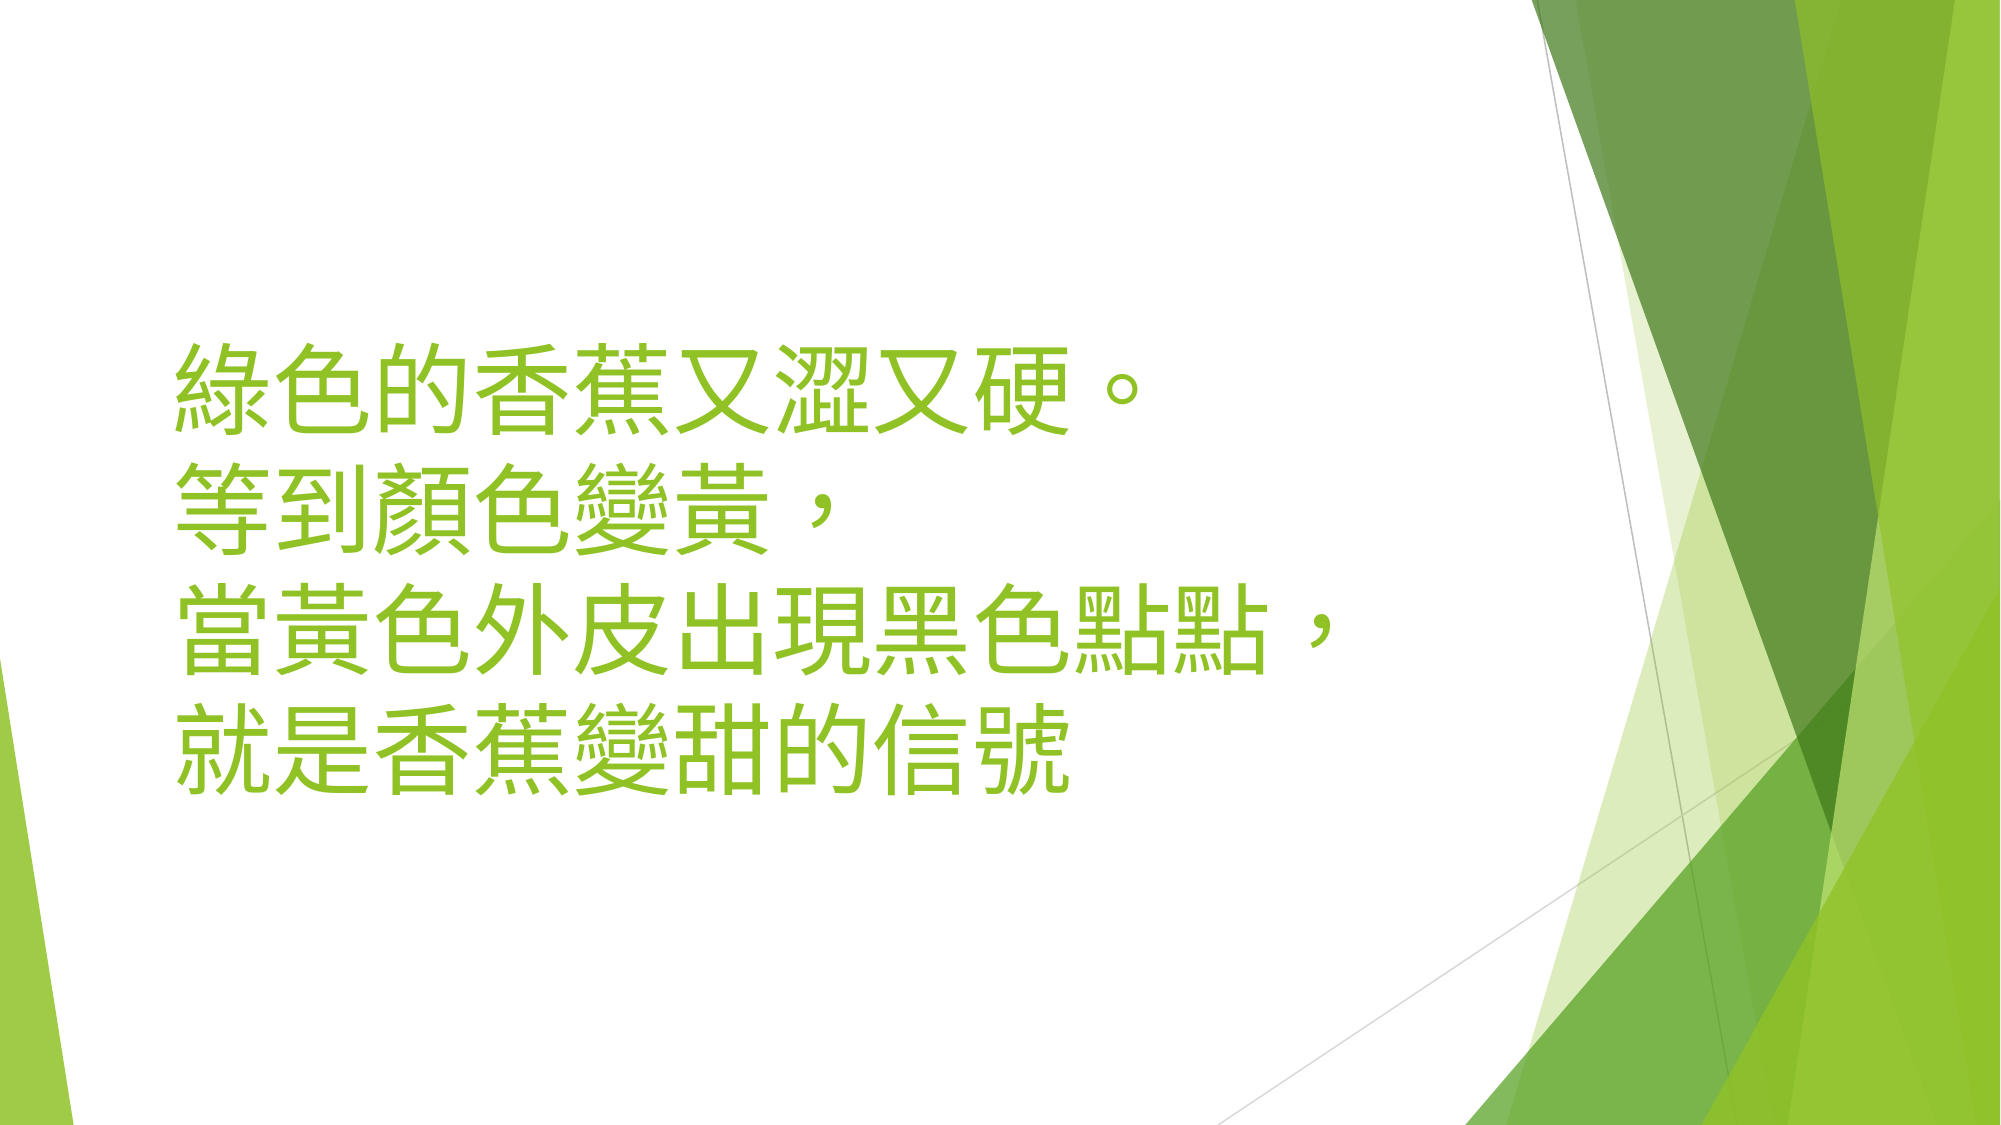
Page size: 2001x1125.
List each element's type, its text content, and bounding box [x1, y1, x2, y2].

text_box 綠色的香蕉又澀又硬。 等到顏色變黃， 當黃色外皮出現黑色點點， 就是香蕉變甜的信號 [157, 319, 1568, 620]
